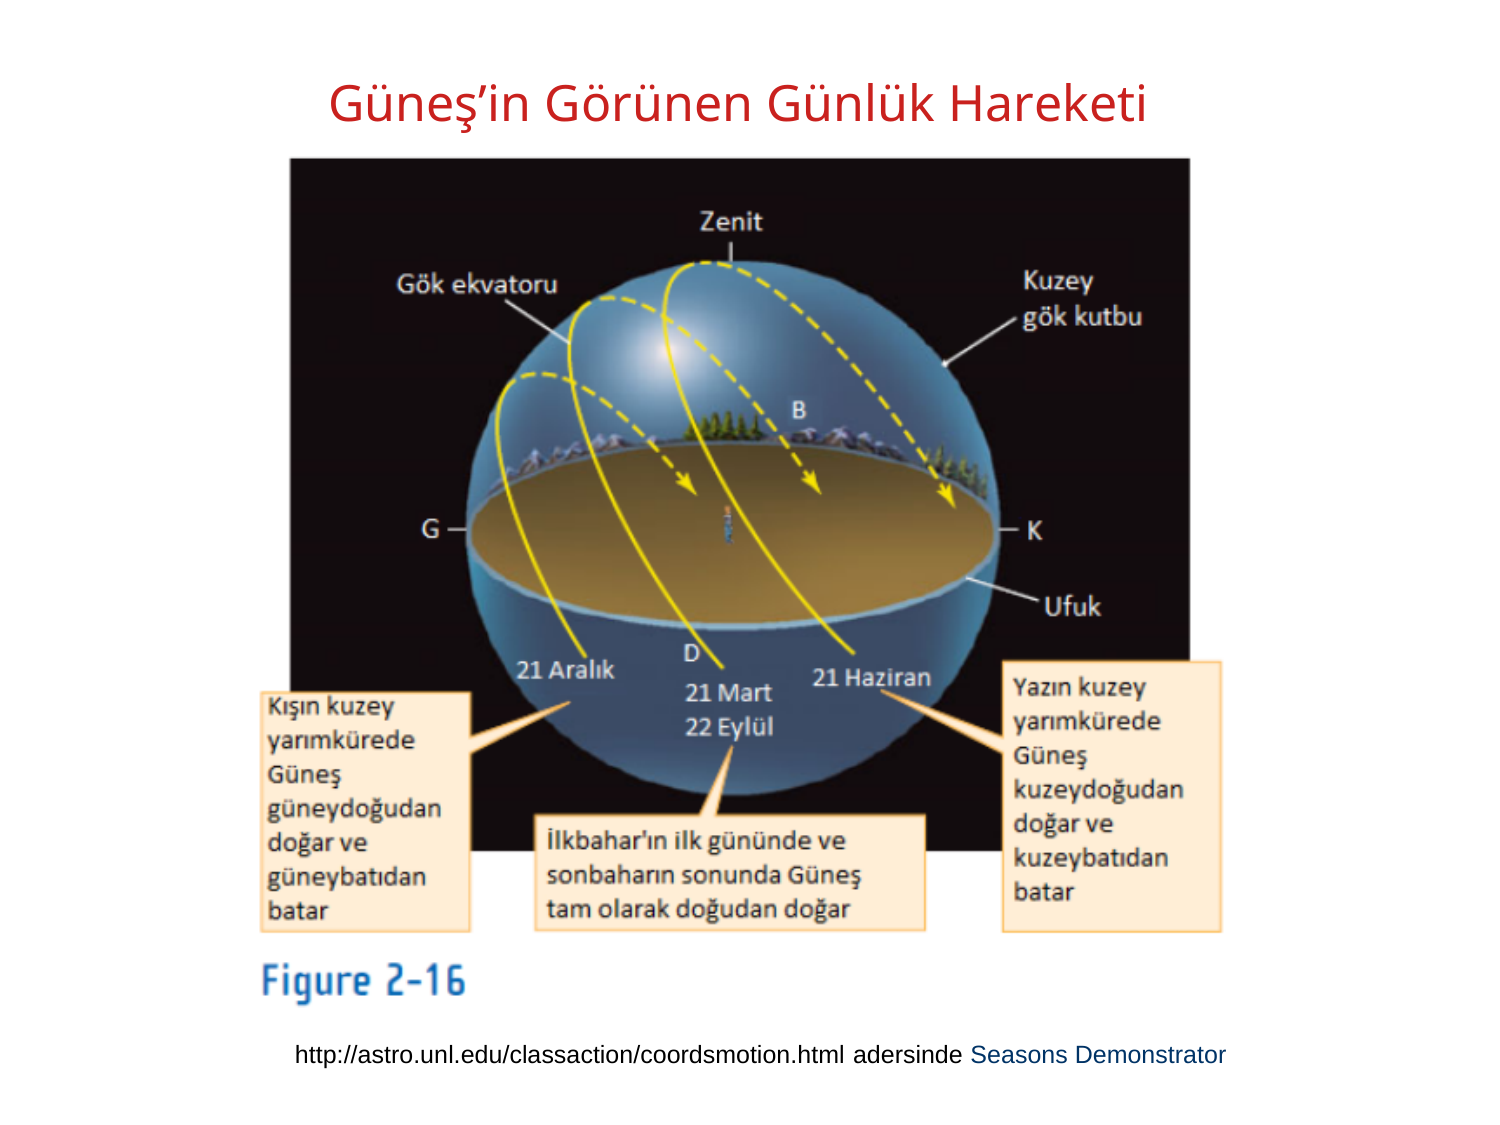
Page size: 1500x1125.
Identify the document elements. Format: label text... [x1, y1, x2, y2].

text_box http://astro.unl.edu/classaction/coordsmotion.html adersinde Seasons Demonstrator [137, 1031, 1378, 1077]
picture [253, 147, 1241, 1008]
text_box Güneş’in Görünen Günlük Hareketi [177, 64, 1300, 147]
